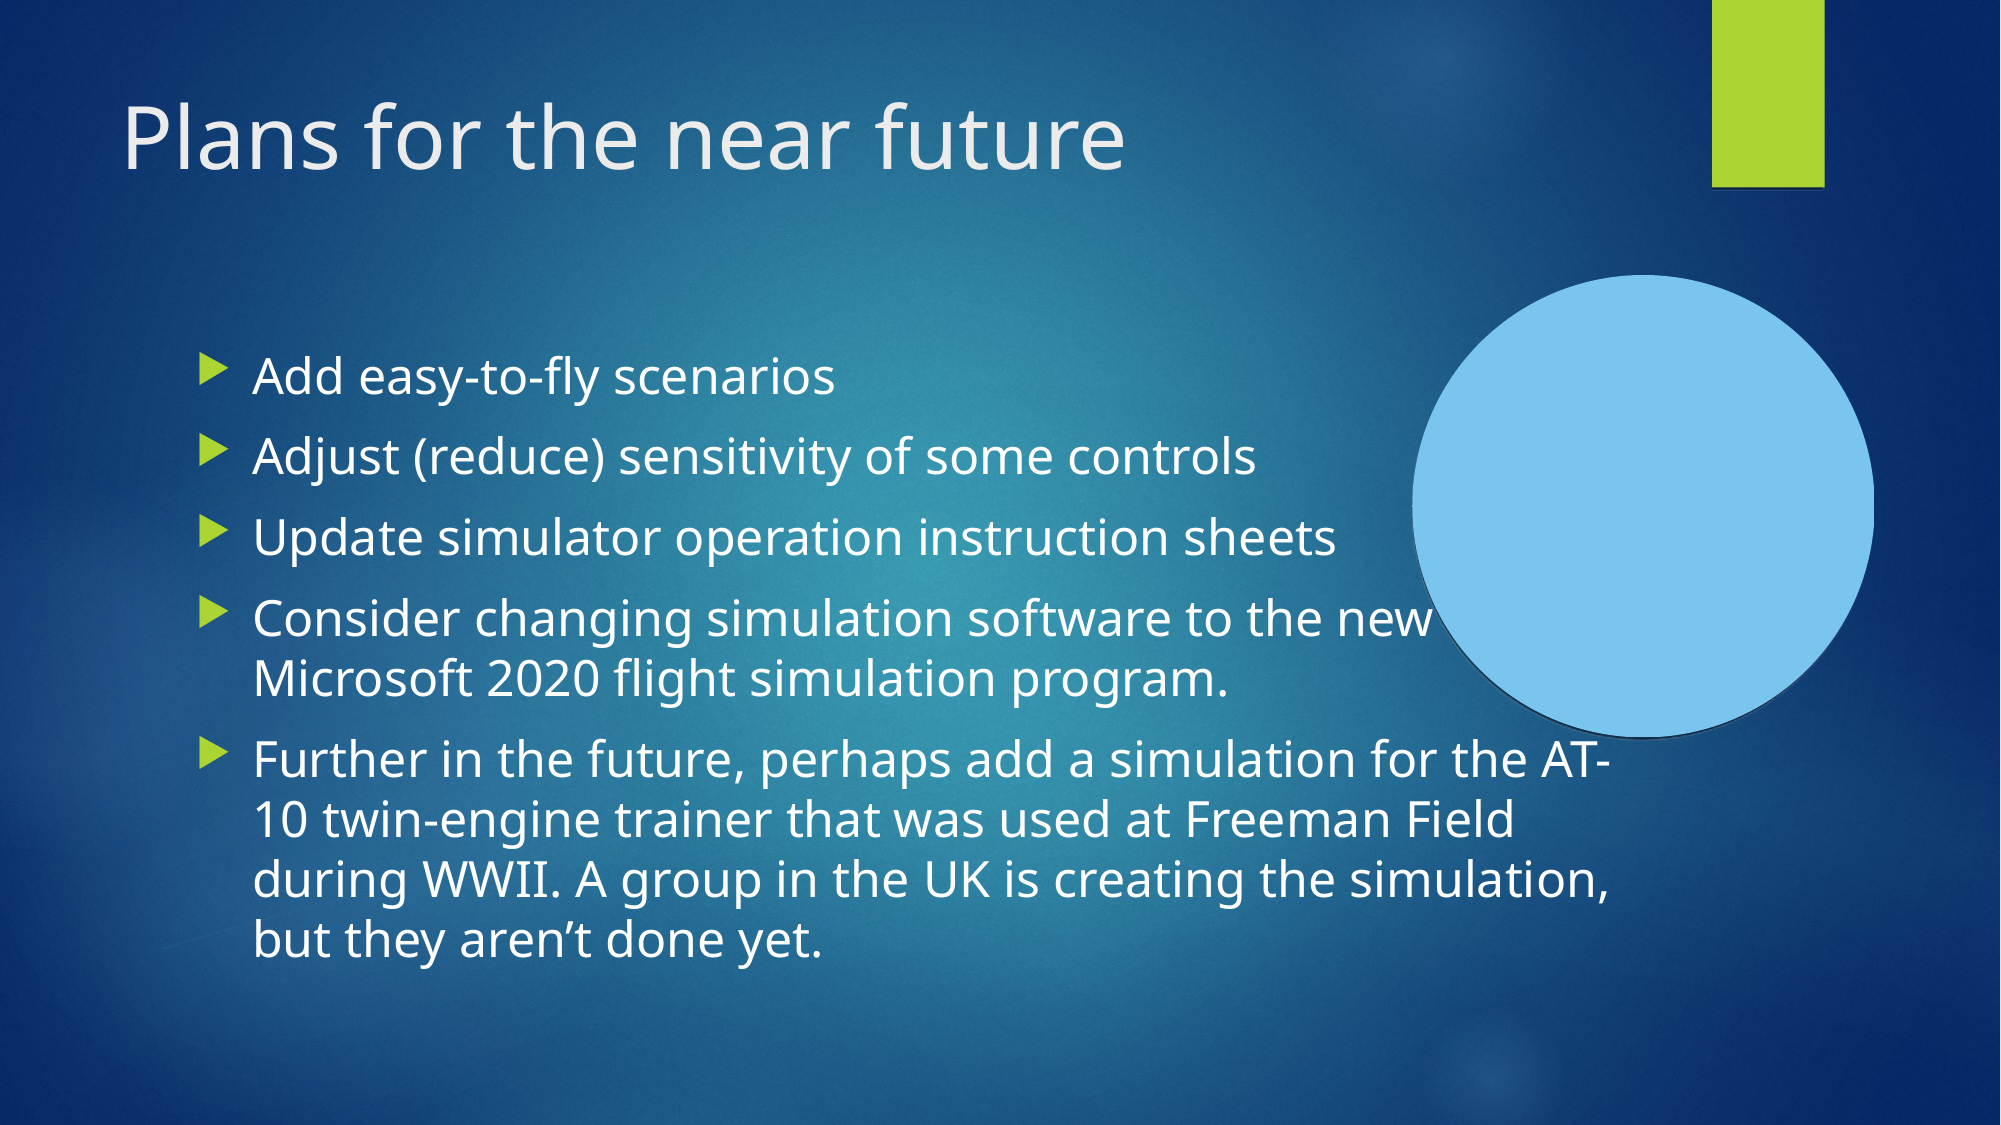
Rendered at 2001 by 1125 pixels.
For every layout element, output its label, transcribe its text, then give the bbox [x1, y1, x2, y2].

text_box Add easy-to-fly scenarios Adjust (reduce) sensitivity of some controls Update simulator operation instruction sheets Consider changing simulation software to the new Microsoft 2020 flight simulation program. Further in the future, perhaps add a simulation for the AT-10 twin-engine trainer that was used at Freeman Field during WWII. A group in the UK is creating the simulation, but they aren’t done yet. [180, 336, 1649, 1025]
picture [0, 0, 2001, 1125]
text_box Plans for the near future [105, 74, 1649, 304]
